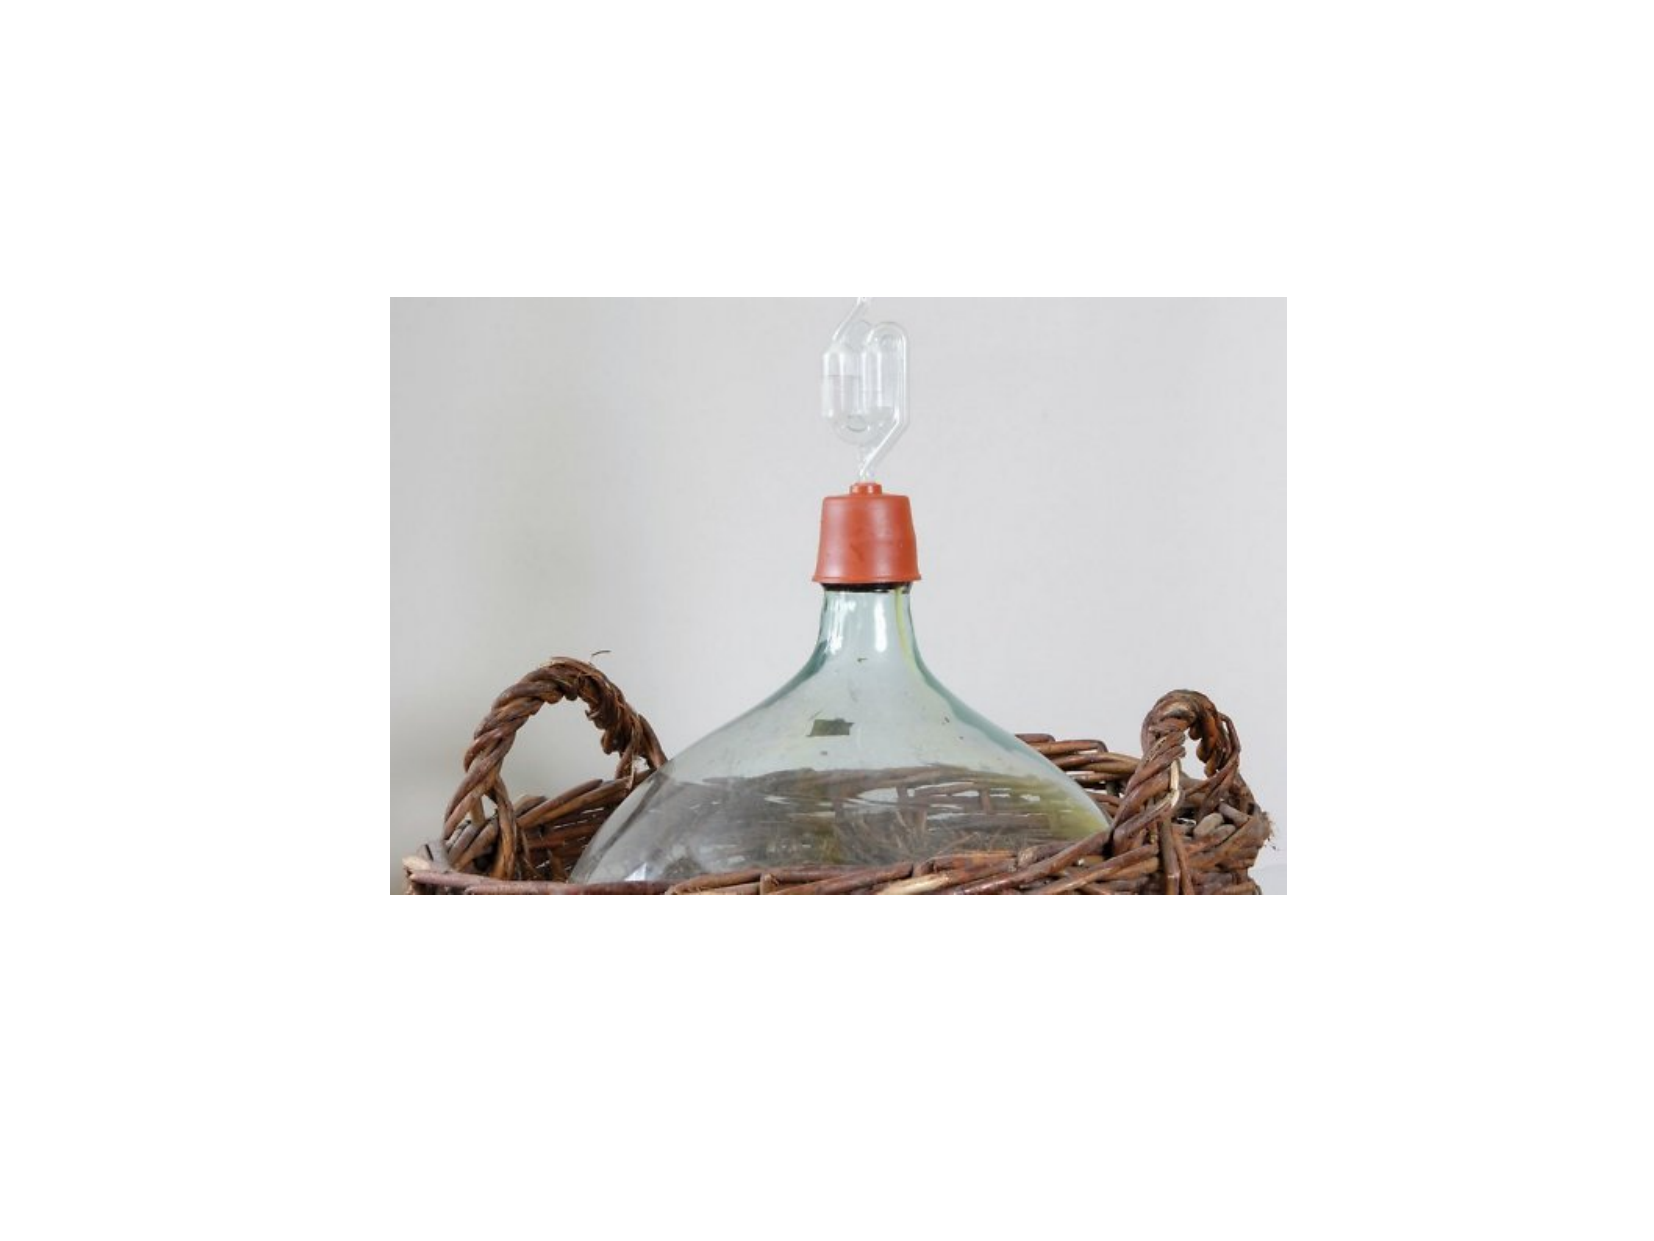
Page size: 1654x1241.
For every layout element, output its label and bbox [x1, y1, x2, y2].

picture [390, 297, 1287, 895]
